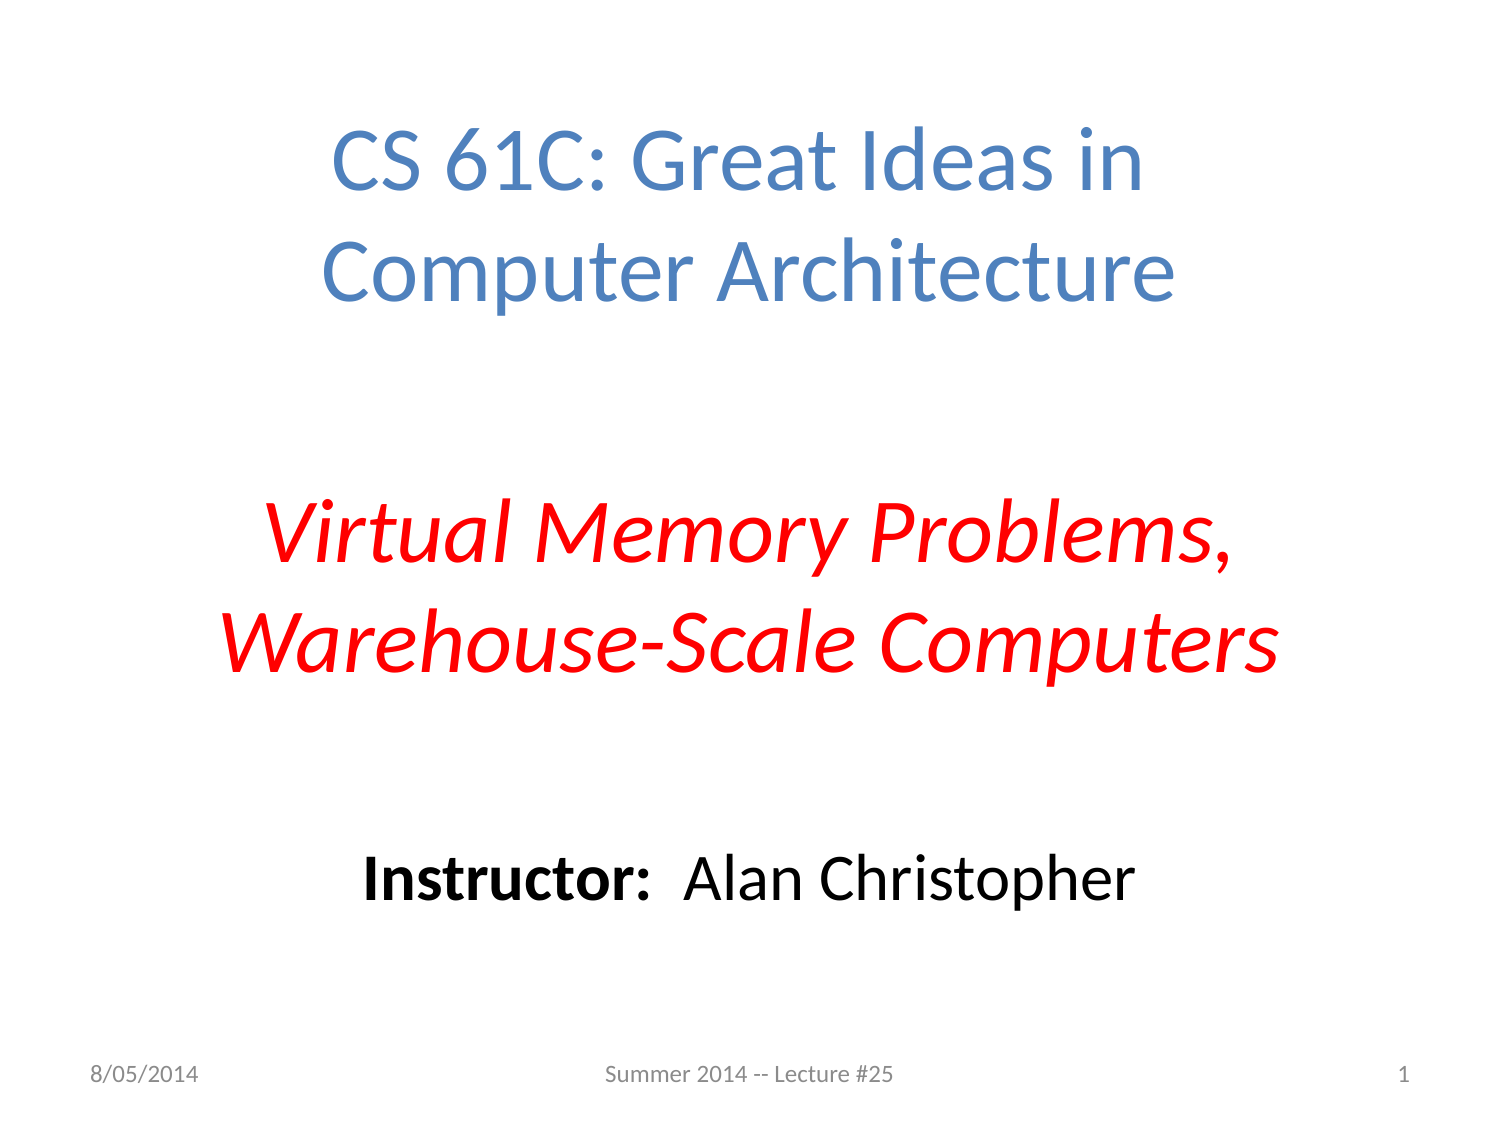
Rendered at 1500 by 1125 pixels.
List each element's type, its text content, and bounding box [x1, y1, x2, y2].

slide_number <number> [1074, 1042, 1425, 1103]
footer Summer 2014 -- Lecture #25 [512, 1042, 988, 1103]
subtitle Instructor: Alan Christopher [0, 639, 1500, 927]
text_box CS 61C: Great Ideas in Computer Architecture Virtual Memory Problems, Warehouse-Scale Computers [0, 91, 1500, 639]
slide_number 8/05/2014 [75, 1042, 425, 1103]
